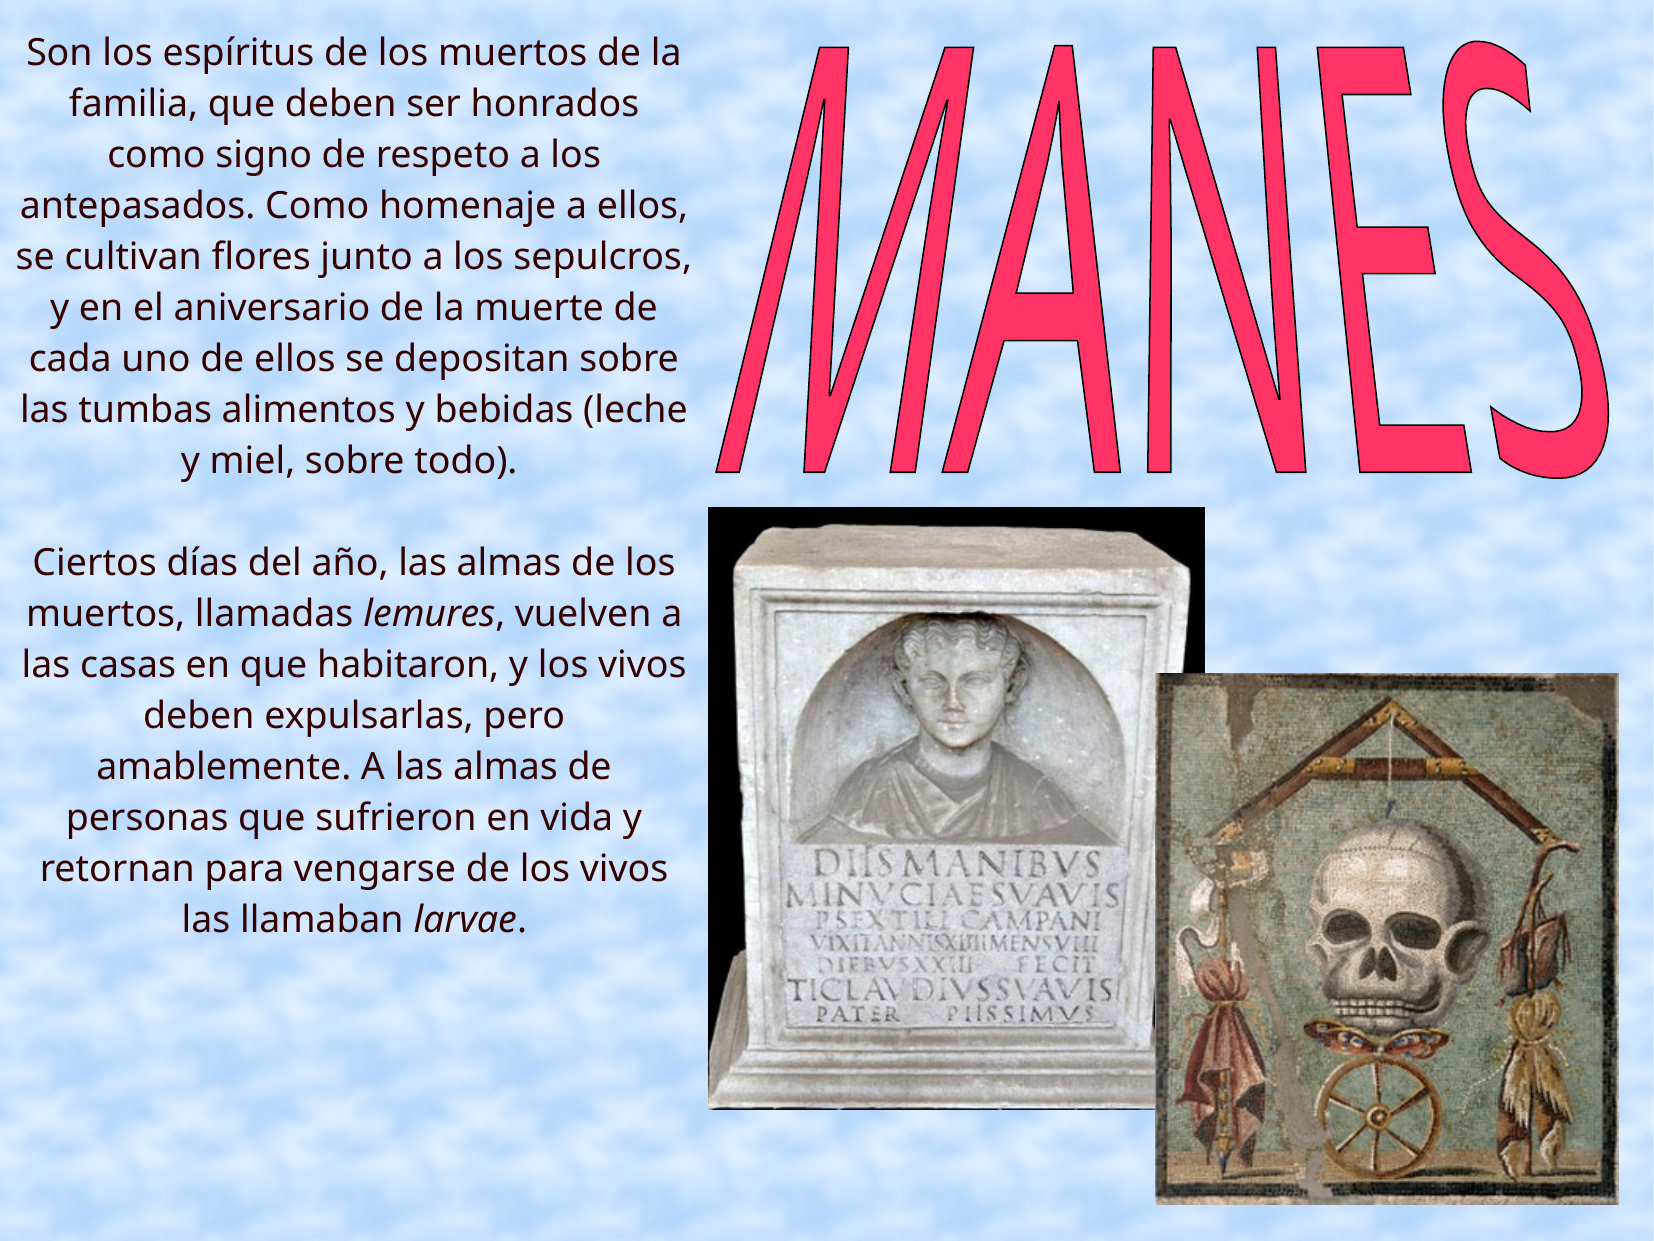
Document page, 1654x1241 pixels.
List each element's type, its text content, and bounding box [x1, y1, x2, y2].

text_box MANES [1317, 47, 1472, 473]
text_box MANES [1443, 41, 1609, 479]
text_box MANES [1147, 47, 1306, 473]
text_box MANES [942, 45, 1121, 473]
text_box MANES [716, 47, 974, 473]
text_box Son los espíritus de los muertos de la familia, que deben ser honrados como signo de respeto a los antepasados. Como homenaje a ellos, se cultivan flores junto a los sepulcros, y en el aniversario de la muerte de cada uno de ellos se depositan sobre las tumbas alimentos y bebidas (leche y miel, sobre todo). Ciertos días del año, las almas de los muertos, llamadas lemures, vuelven a las casas en que habitaron, y los vivos deben expulsarlas, pero amablemente. A las almas de personas que sufrieron en vida y retornan para vengarse de los vivos las llamaban larvae. [0, 17, 709, 1241]
picture [0, 0, 1654, 1241]
